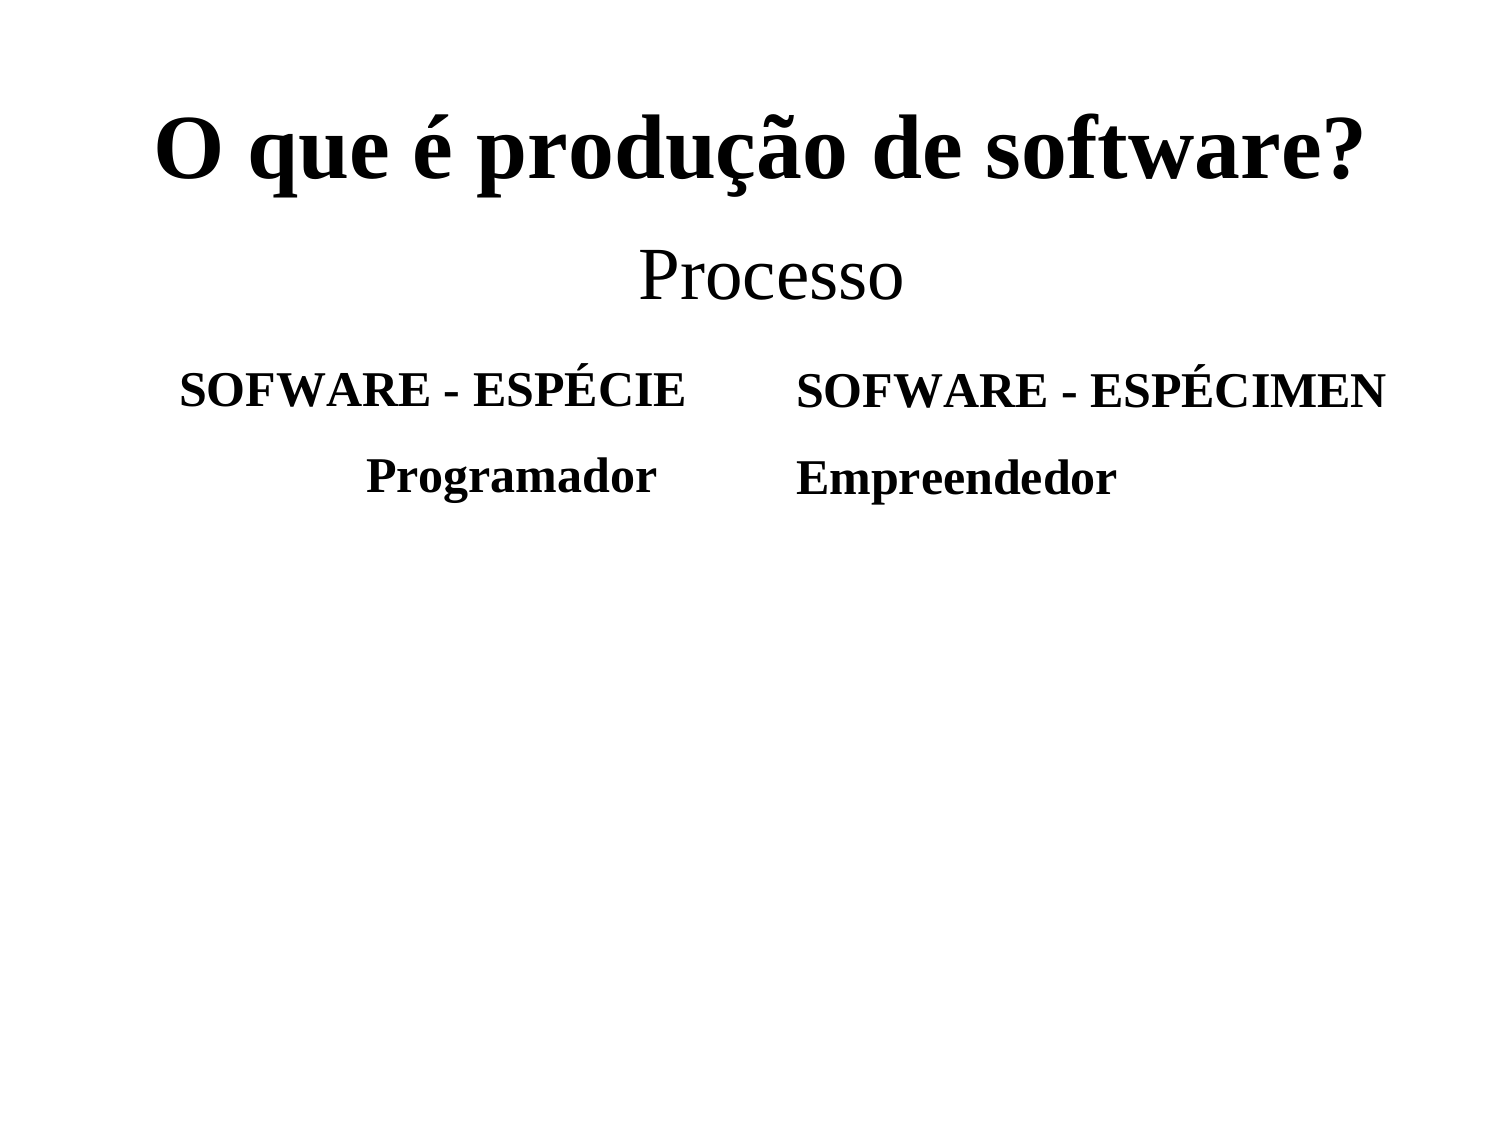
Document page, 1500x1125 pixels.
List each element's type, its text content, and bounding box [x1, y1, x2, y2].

text_box SOFWARE - ESPÉCIMEN Empreendedor: 1- Especifica software segundo demanda. 2- Build + licença = matriz de “produto” (sw executável) 3- Credencia fornecedores e serviços. [781, 324, 1422, 1040]
text_box Processo [522, 228, 1022, 321]
text_box SOFWARE - ESPÉCIE Programador: 1- Escreve código fonte de programas componentes 2- Compila fontes para cada plataforma alvo (build) 3-Depura e evolui os fontes no ciclo de vida da espécie [91, 322, 703, 1125]
title O que é produção de software? [68, 78, 1455, 218]
